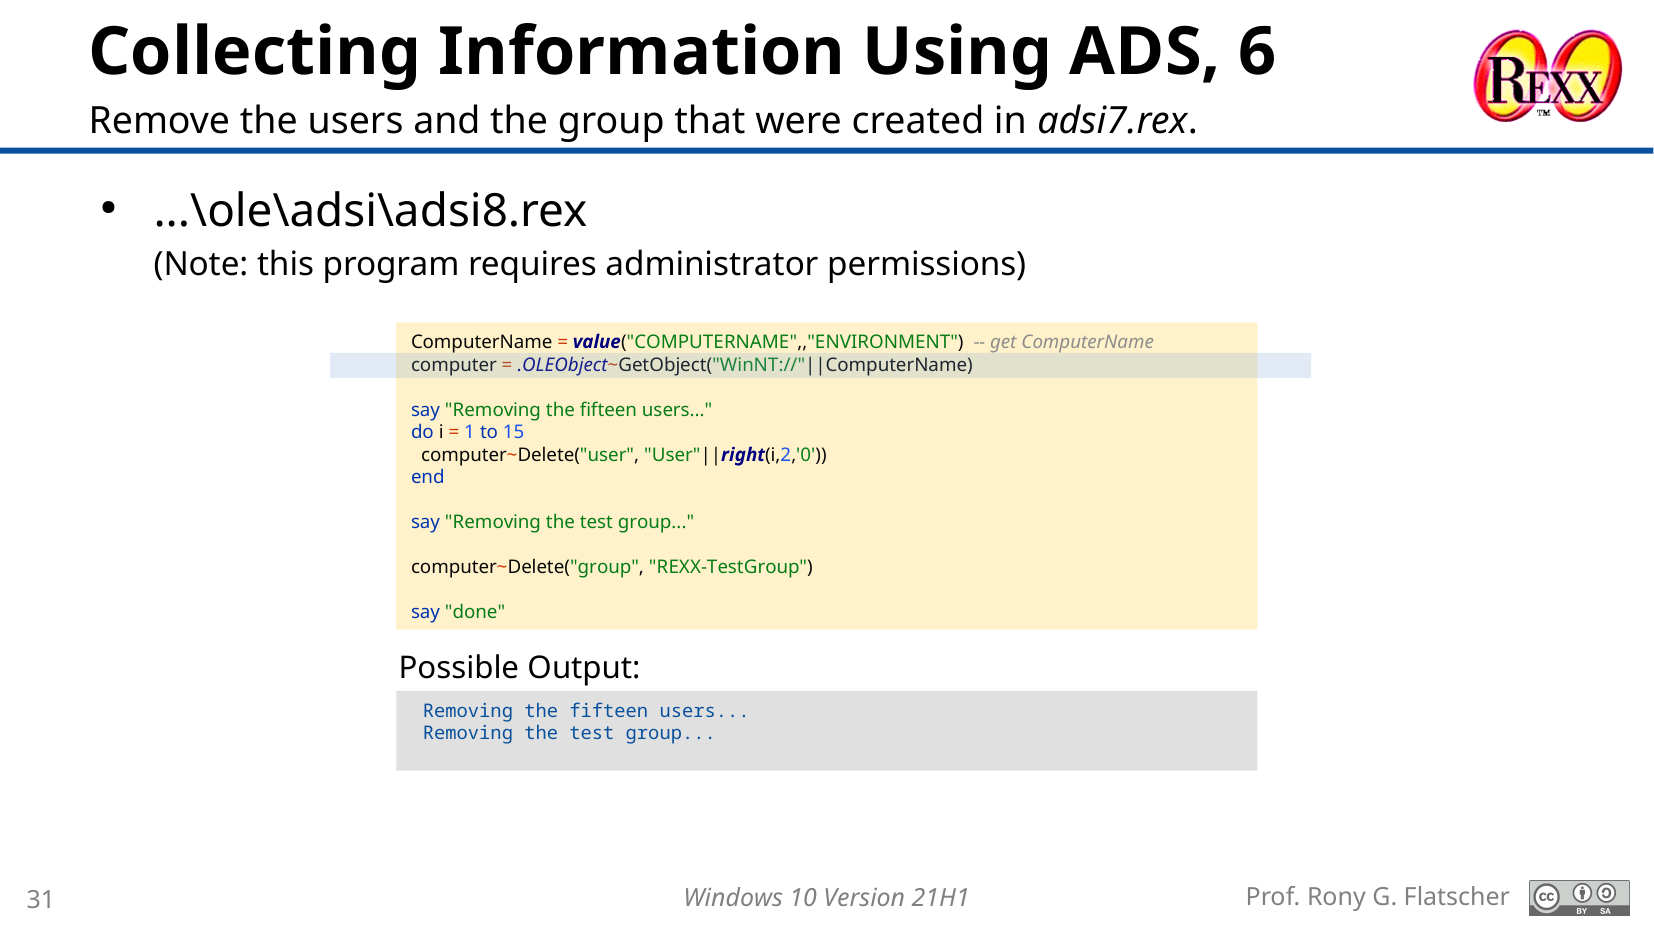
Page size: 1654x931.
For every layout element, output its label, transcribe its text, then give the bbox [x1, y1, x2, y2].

text_box Windows 10 Version 21H1 [0, 874, 1654, 922]
text_box ComputerName = value("COMPUTERNAME",,"ENVIRONMENT") -- get ComputerName computer = .OLEObject~GetObject("WinNT://"||ComputerName) say "Removing the fifteen users..." do i = 1 to 15 computer~Delete("user", "User"||right(i,2,'0')) end say "Removing the test group..." computer~Delete("group", "REXX-TestGroup") say "done" [396, 378, 1258, 630]
text_box ComputerName = value("COMPUTERNAME",,"ENVIRONMENT") -- get ComputerName computer = .OLEObject~GetObject("WinNT://"||ComputerName) say "Removing the fifteen users..." do i = 1 to 15 computer~Delete("user", "User"||right(i,2,'0')) end say "Removing the test group..." computer~Delete("group", "REXX-TestGroup") say "done" [396, 322, 1258, 352]
text_box Possible Output: [383, 637, 1564, 694]
list ...\ole\adsi\adsi8.rex (Note: this program requires administrator permissions) [82, 177, 1571, 857]
title Collecting Information Using ADS, 6 Remove the users and the group that were created in adsi7.rex. [29, 0, 1654, 148]
text_box Removing the fifteen users... Removing the test group... [396, 694, 1258, 771]
text_box [330, 352, 1312, 378]
